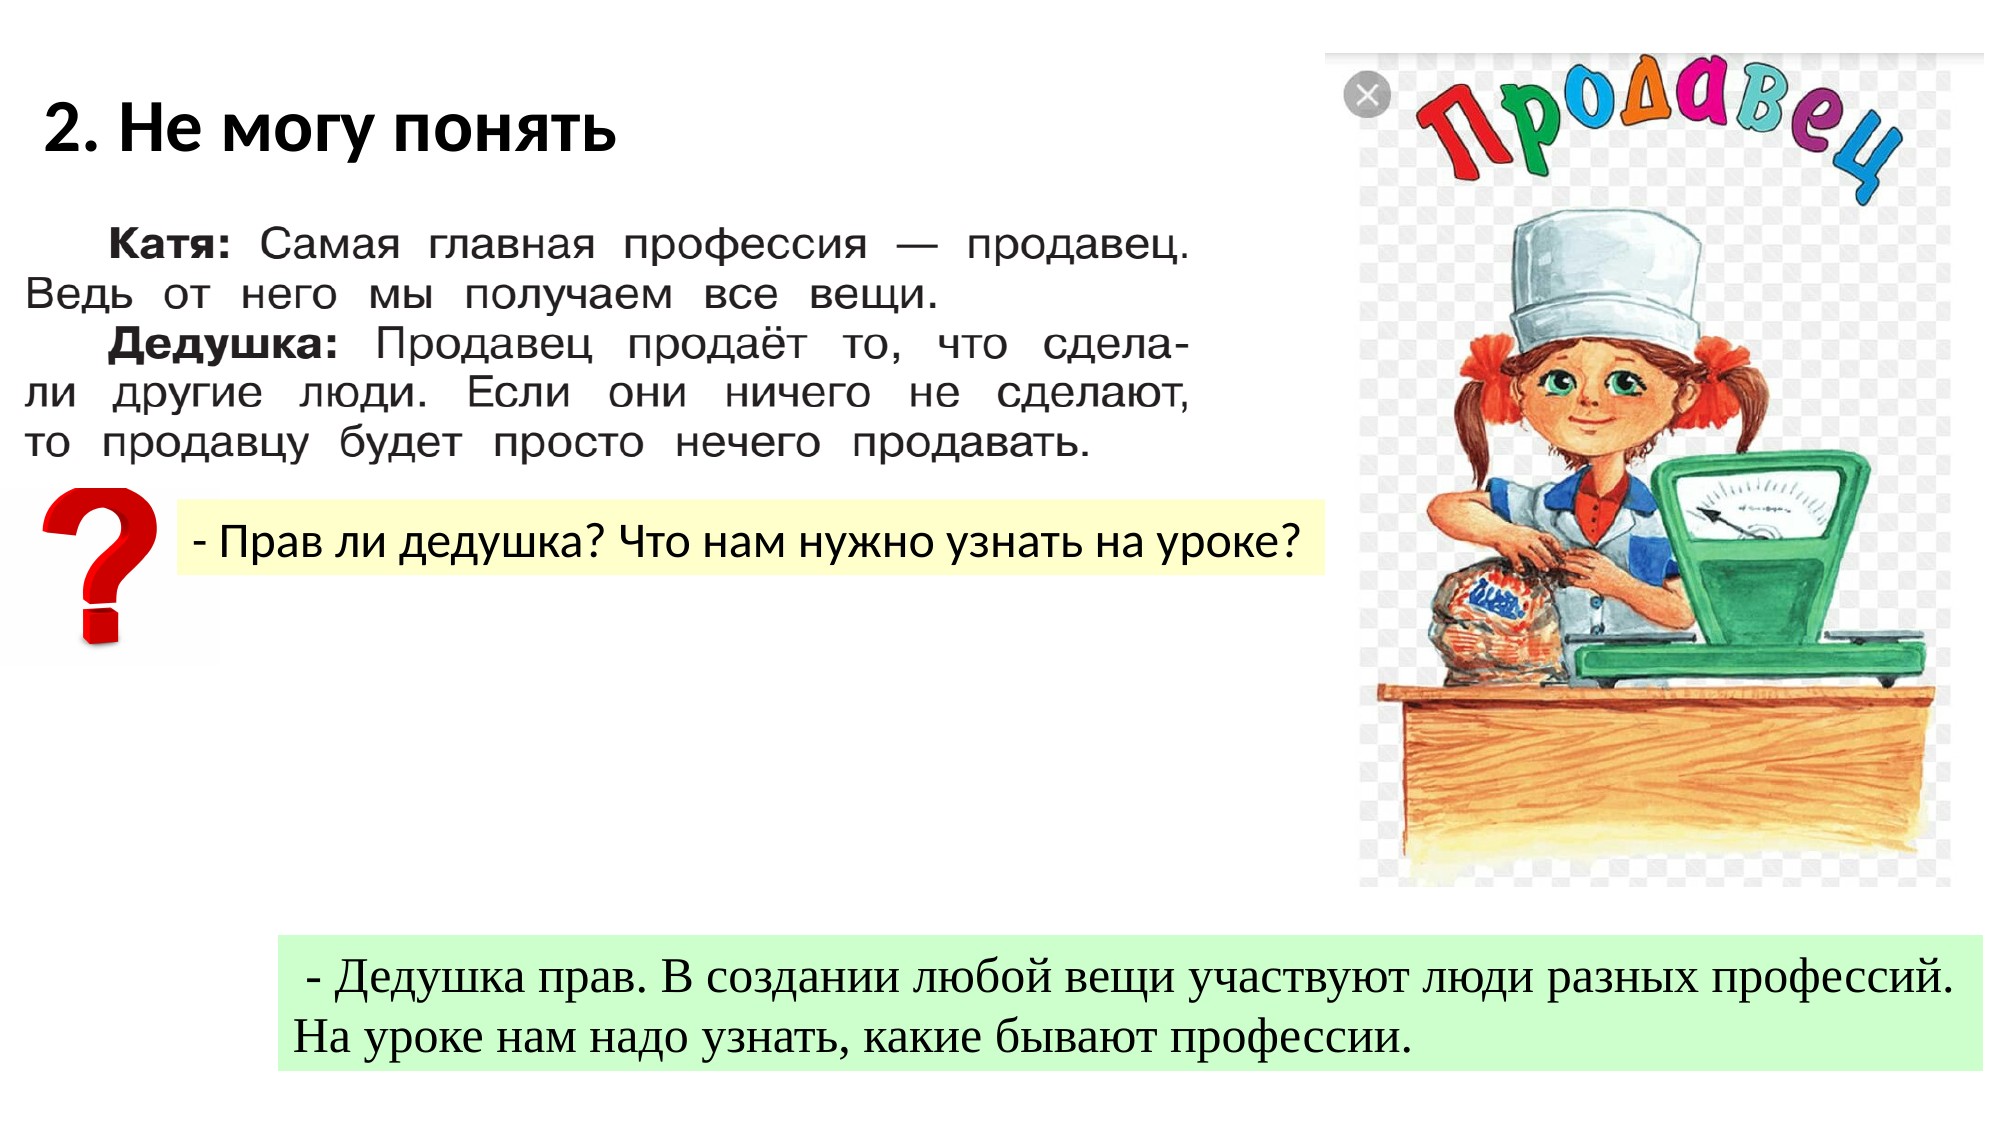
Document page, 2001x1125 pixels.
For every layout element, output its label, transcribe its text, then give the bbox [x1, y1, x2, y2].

picture [0, 207, 1207, 665]
title 2. Не могу понять [28, 46, 1161, 207]
picture [1325, 53, 1984, 887]
text_box - Прав ли дедушка? Что нам нужно узнать на уроке? [177, 499, 1325, 576]
text_box - Дедушка прав. В создании любой вещи участвуют люди разных профессий. На уроке нам надо узнать, какие бывают профессии. [278, 935, 1983, 1071]
